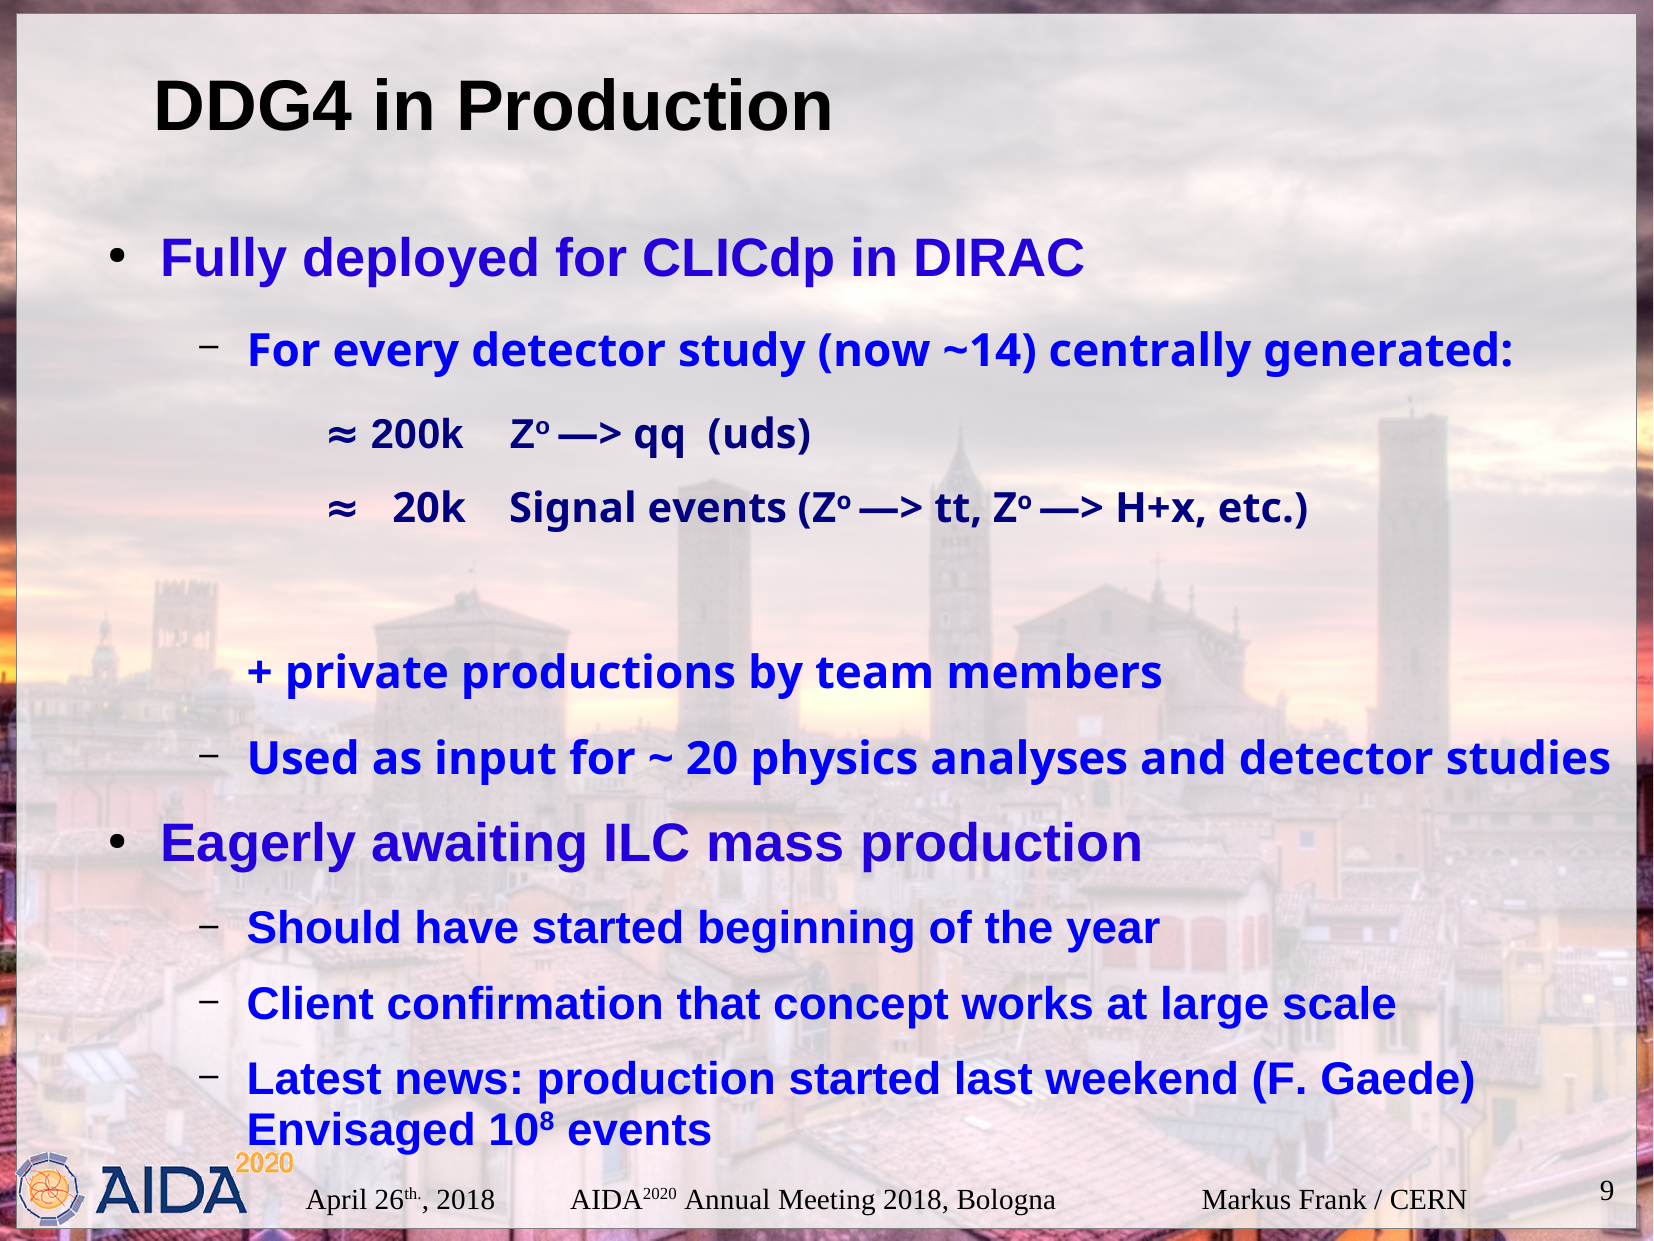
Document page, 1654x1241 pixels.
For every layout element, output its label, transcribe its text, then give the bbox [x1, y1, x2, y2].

title DDG4 in Production [82, 19, 1535, 191]
list Fully deployed for CLICdp in DIRAC For every detector study (now ~14) centrally generated: ≈ 200k Zo —> qq (uds) ≈ 20k Signal events (Zo —> tt, Zo —> H+x, etc.) + private productions by team members Used as input for ~ 20 physics analyses and detector studies Eagerly awaiting ILC mass production Should have started beginning of the year Client confirmation that concept works at large scale Latest news: production started last weekend (F. Gaede) Envisaged 108 events [89, 227, 1635, 1151]
picture [0, 0, 1654, 1241]
